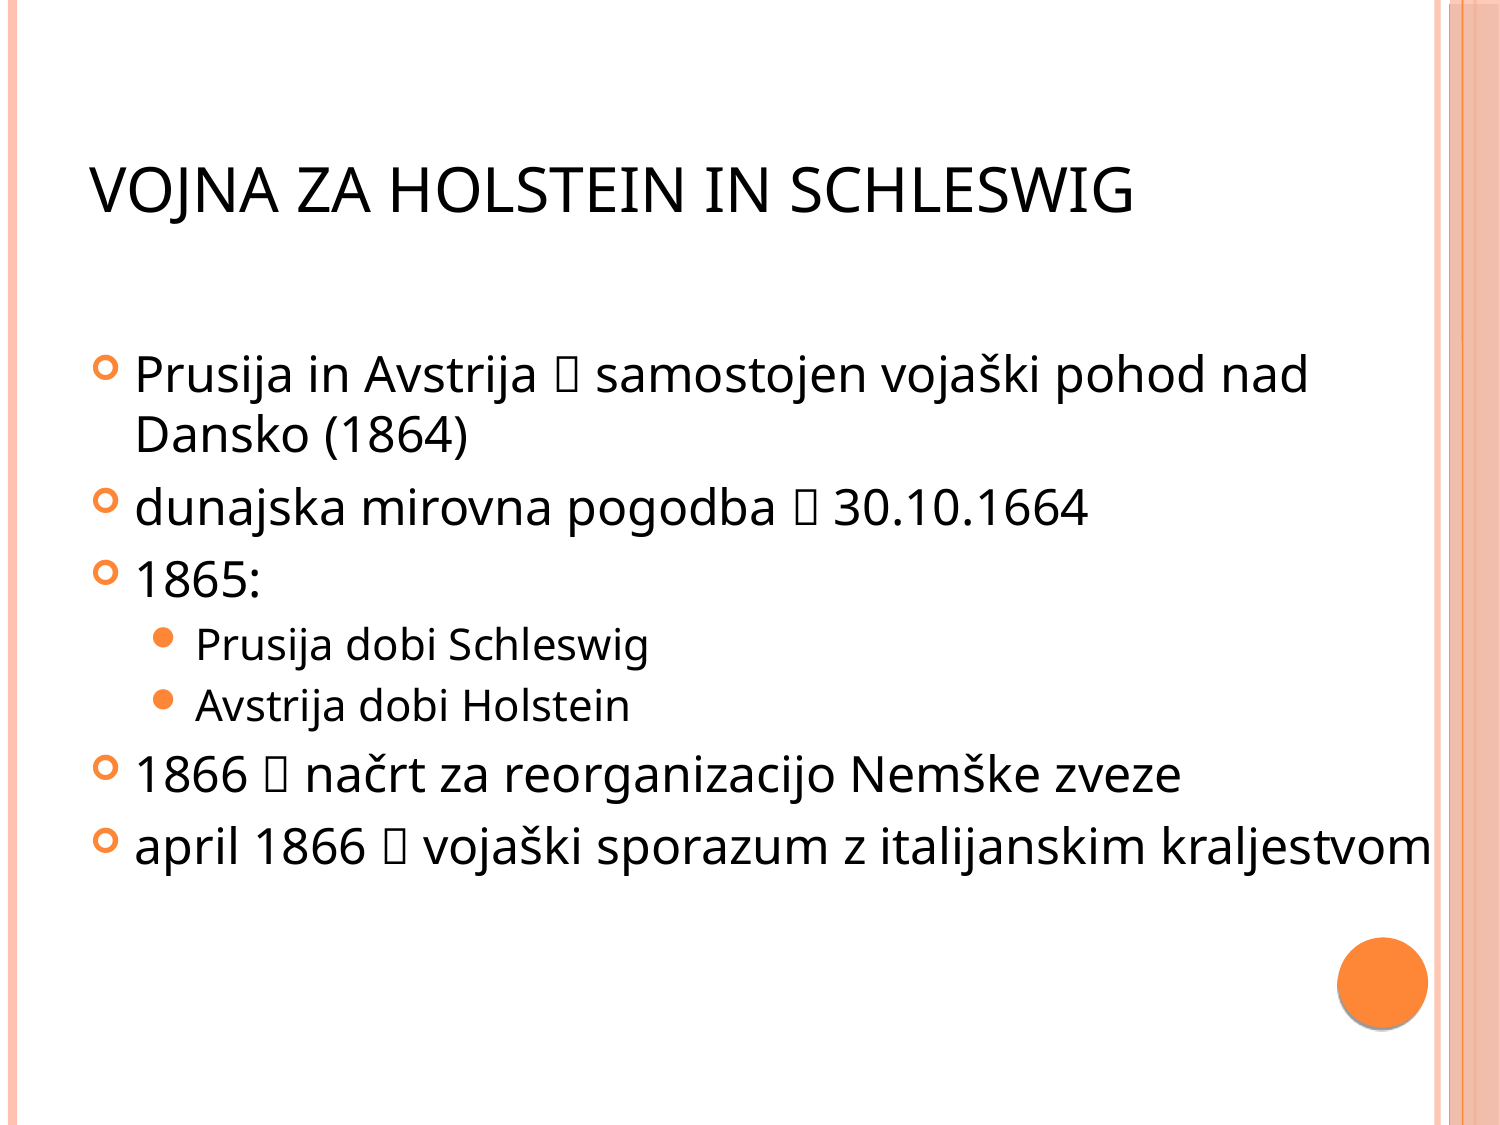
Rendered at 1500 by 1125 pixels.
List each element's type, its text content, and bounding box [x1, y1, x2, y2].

title VOJNA ZA HOLSTEIN IN SCHLESWIG [75, 45, 1360, 233]
list Prusija in Avstrija  samostojen vojaški pohod nad Dansko (1864) dunajska mirovna pogodba  30.10.1664 1865: Prusija dobi Schleswig Avstrija dobi Holstein 1866  načrt za reorganizacijo Nemške zveze april 1866  vojaški sporazum z italijanskim kraljestvom [75, 262, 1477, 1062]
